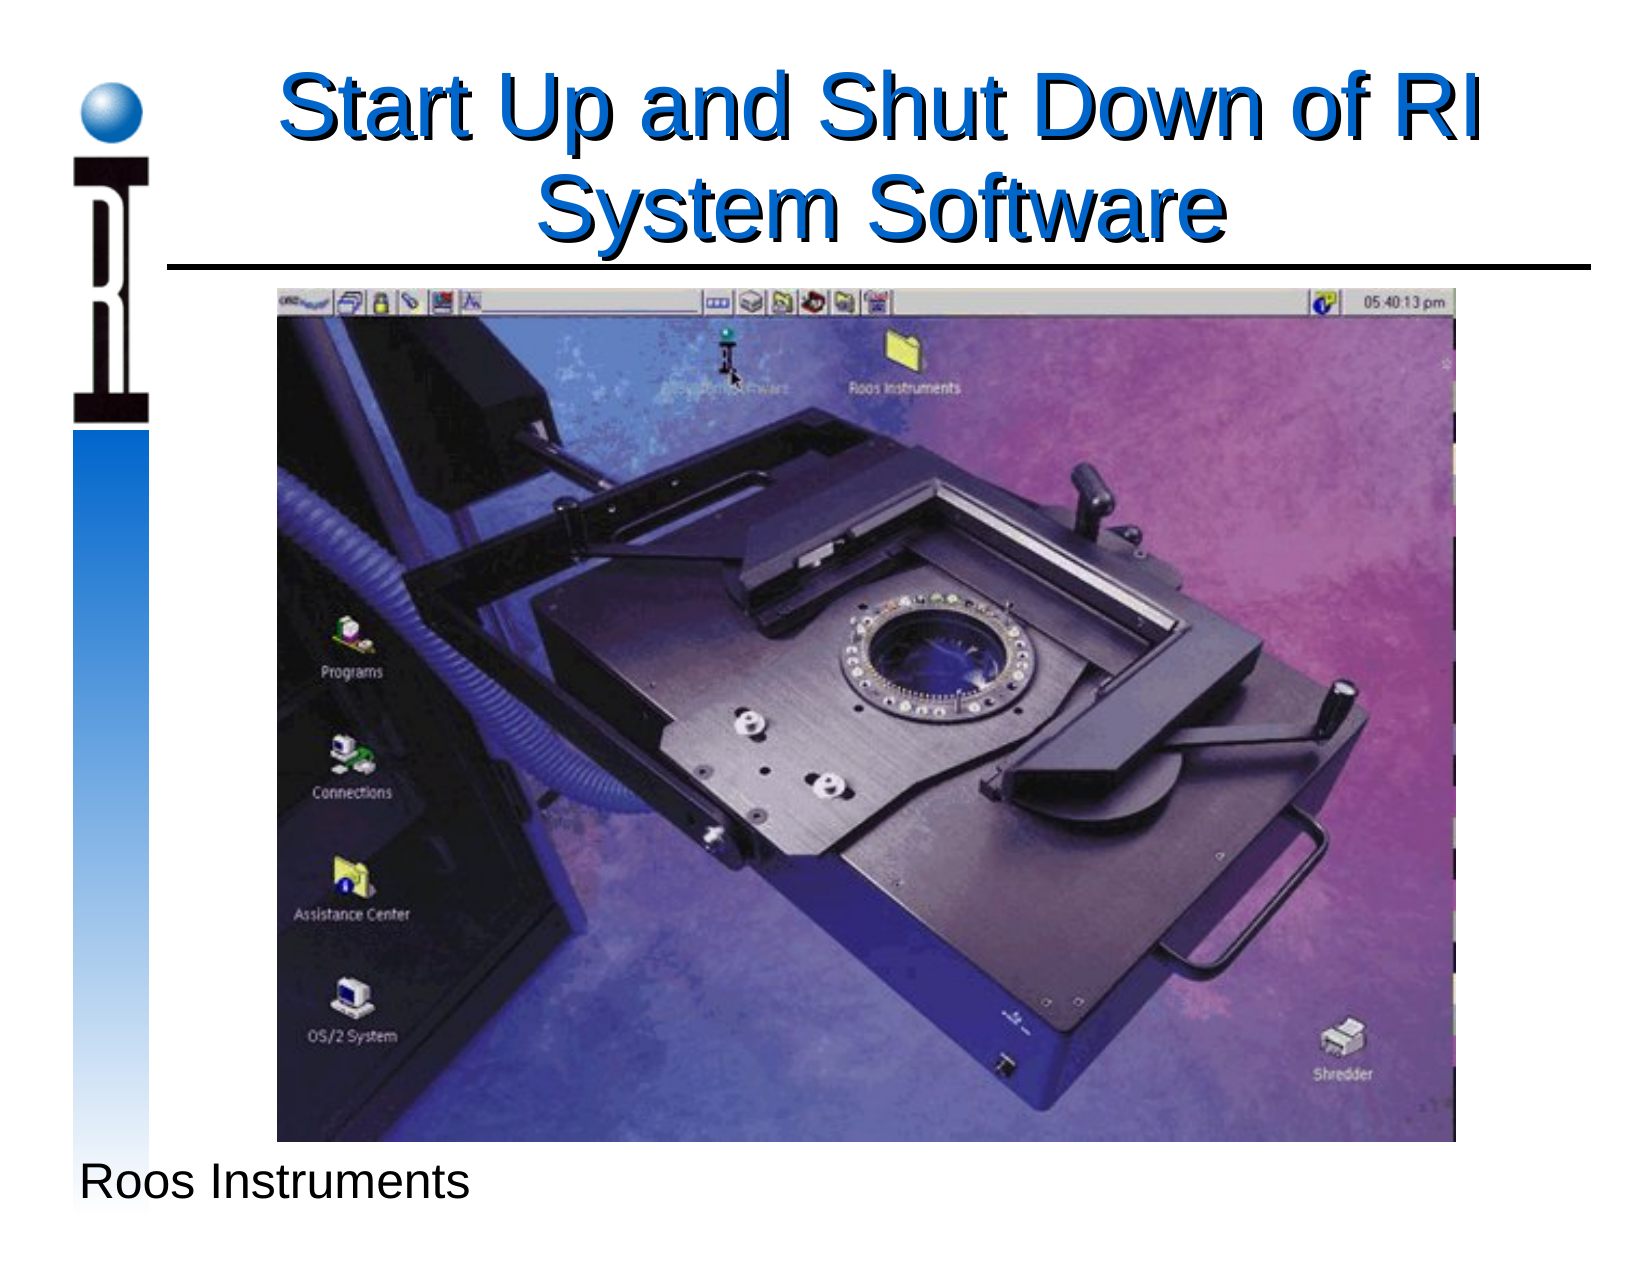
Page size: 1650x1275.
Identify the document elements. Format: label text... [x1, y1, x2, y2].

picture [277, 288, 1456, 1142]
picture [69, 78, 154, 430]
title Start Up and Shut Down of RI System Software [171, 53, 1591, 259]
